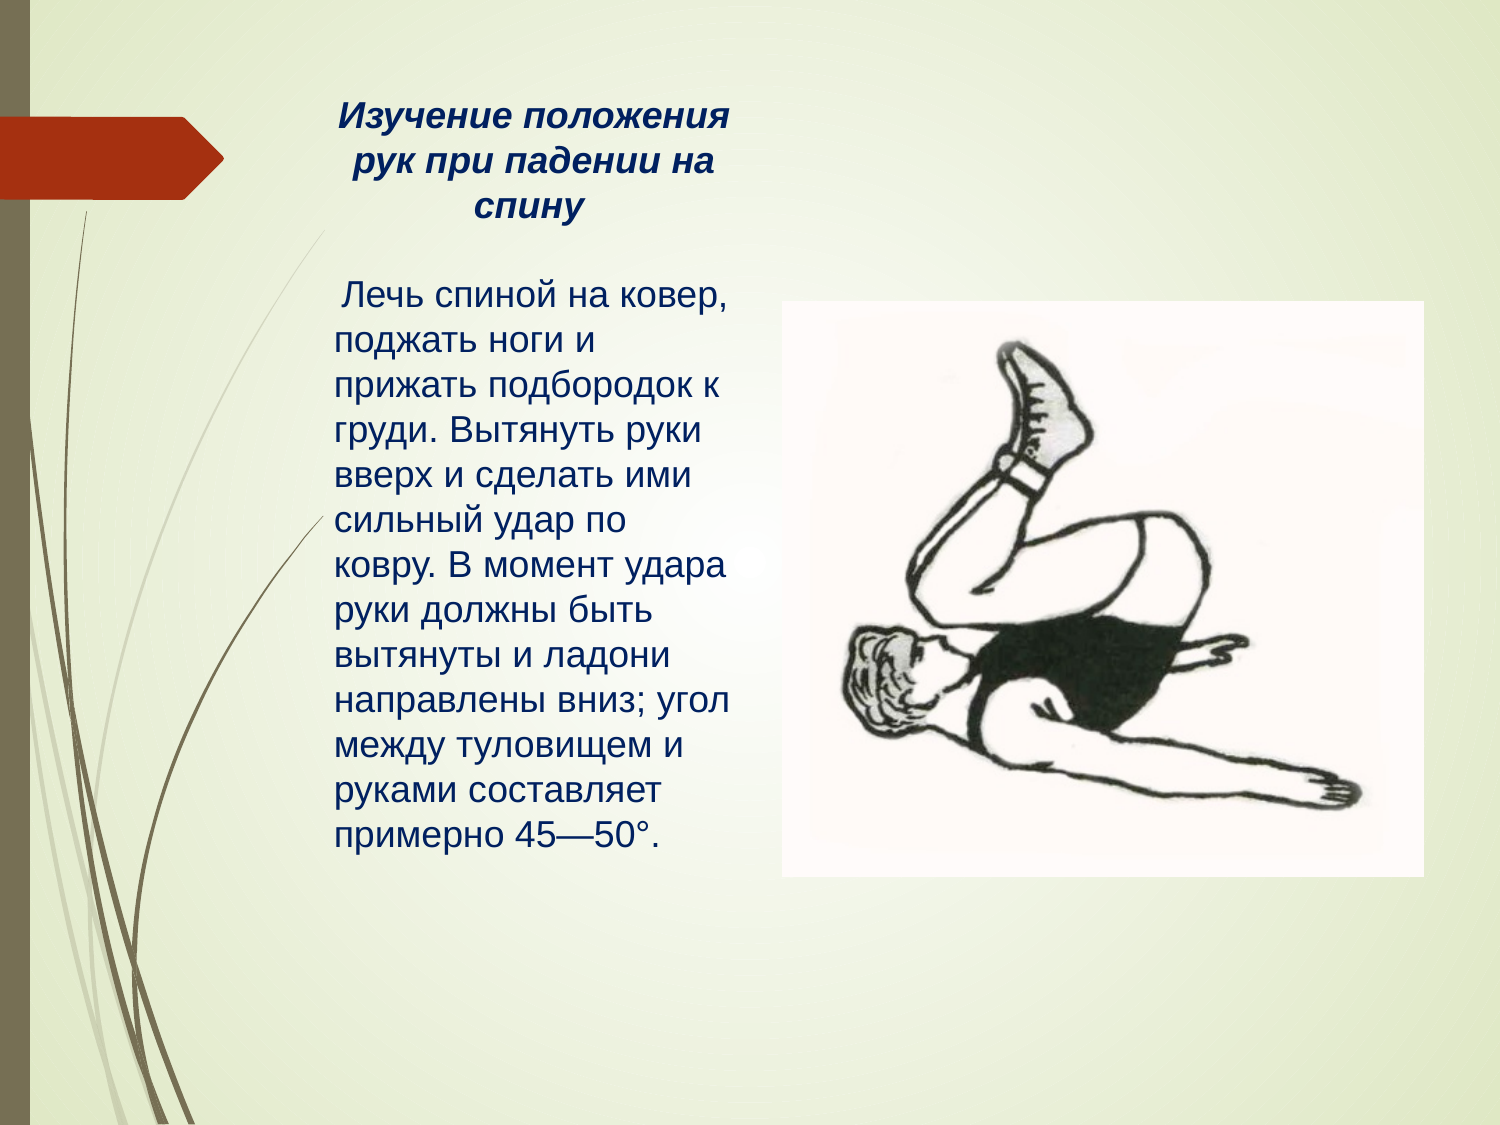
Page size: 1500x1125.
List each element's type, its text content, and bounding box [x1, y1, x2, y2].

picture [782, 301, 1424, 877]
list Лечь спиной на ковер, поджать ноги и прижать подбородок к груди. Вытянуть руки вверх и сделать ими сильный удар по ковру. В момент удара руки должны быть вытянуты и ладони направлены вниз; угол между туловищем и руками составляет примерно 45—50°. [318, 262, 751, 962]
title Изучение положения рук при падении на спину [318, 73, 751, 234]
